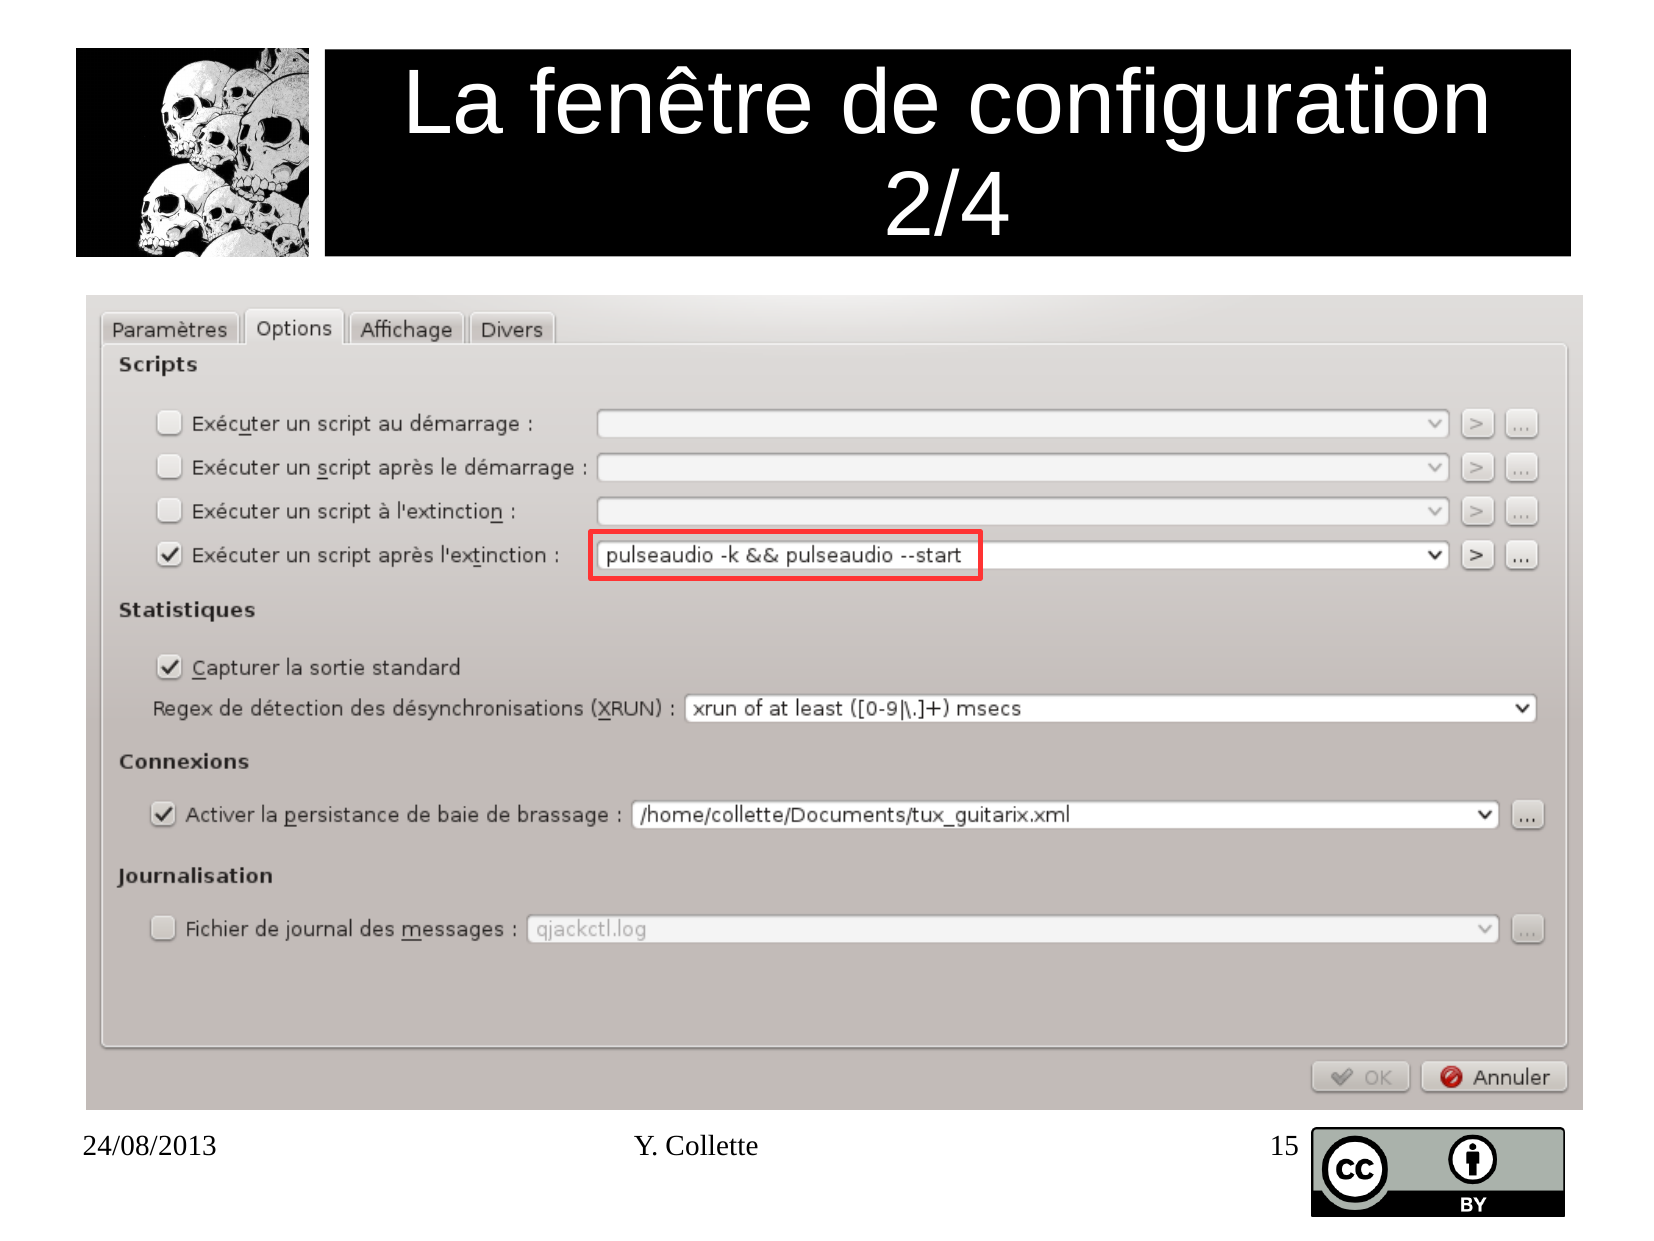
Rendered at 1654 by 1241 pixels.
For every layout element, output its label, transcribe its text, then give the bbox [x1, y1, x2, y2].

picture [76, 48, 309, 257]
title La fenêtre de configuration 2/4 [324, 49, 1571, 257]
picture [1311, 1127, 1565, 1217]
picture [86, 295, 1583, 1110]
